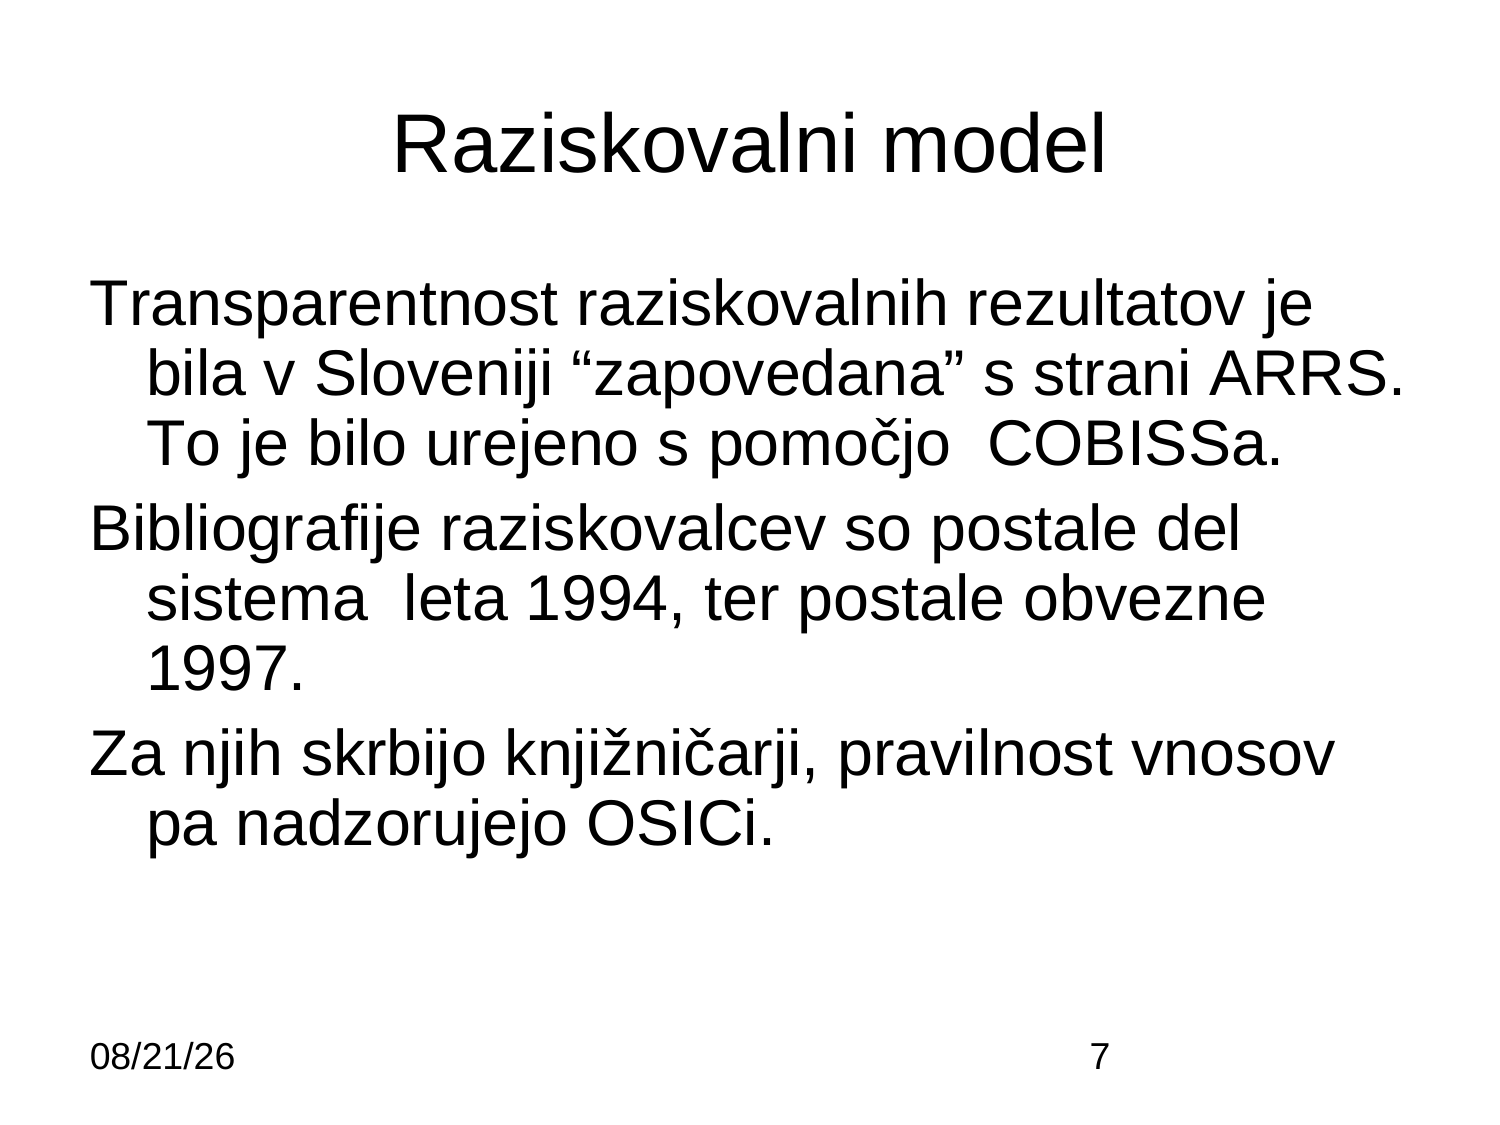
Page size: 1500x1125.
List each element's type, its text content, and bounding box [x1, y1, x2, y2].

title Raziskovalni model [75, 45, 1426, 233]
list Transparentnost raziskovalnih rezultatov je bila v Sloveniji “zapovedana” s strani ARRS. To je bilo urejeno s pomočjo COBISSa. Bibliografije raziskovalcev so postale del sistema leta 1994, ter postale obvezne 1997. Za njih skrbijo knjižničarji, pravilnost vnosov pa nadzorujejo OSICi. [75, 262, 1426, 1006]
